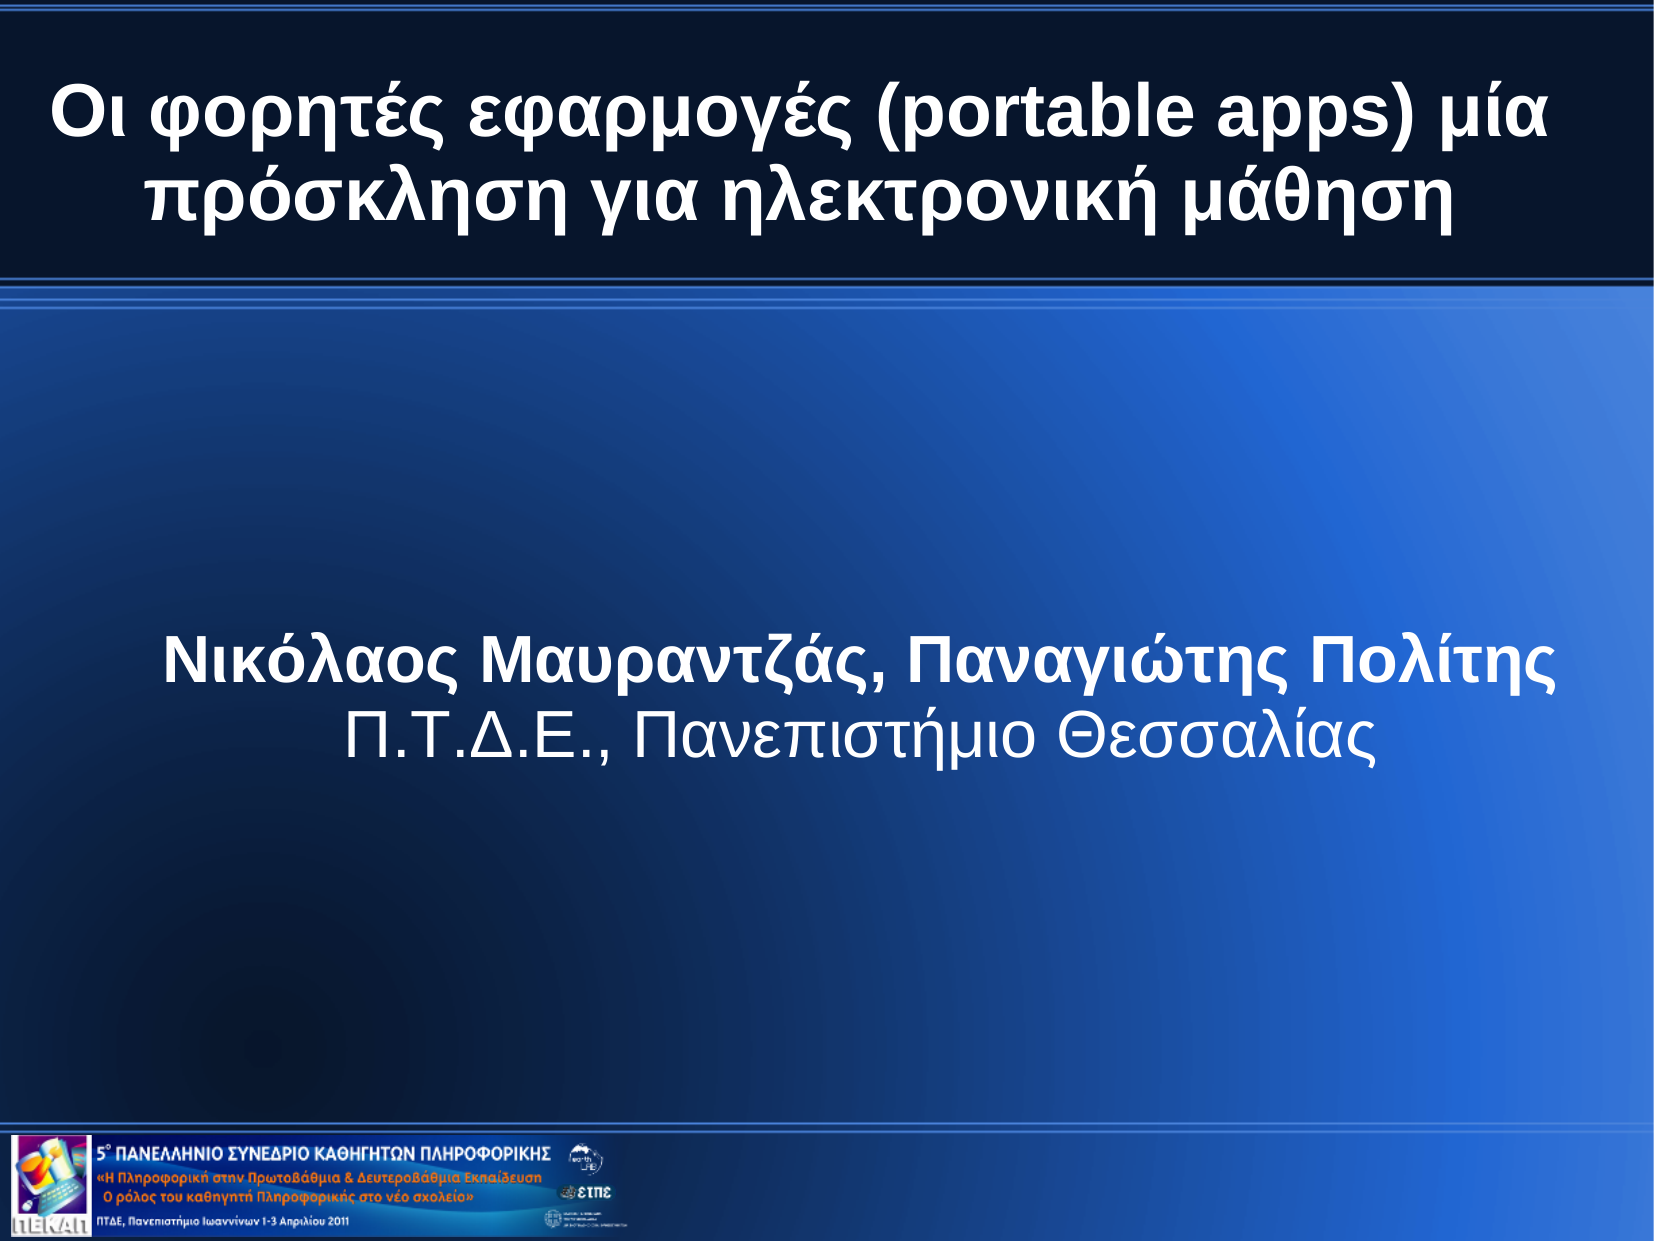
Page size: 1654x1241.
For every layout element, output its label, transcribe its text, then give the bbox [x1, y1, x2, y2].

title Οι φορητές εφαρμογές (portable apps) μία πρόσκληση για ηλεκτρονική μάθηση [29, 49, 1571, 257]
subtitle Νικόλαος Μαυραντζάς, Παναγιώτης Πολίτης Π.Τ.Δ.Ε., Πανεπιστήμιο Θεσσαλίας [147, 324, 1576, 1069]
picture [0, 0, 1654, 1241]
